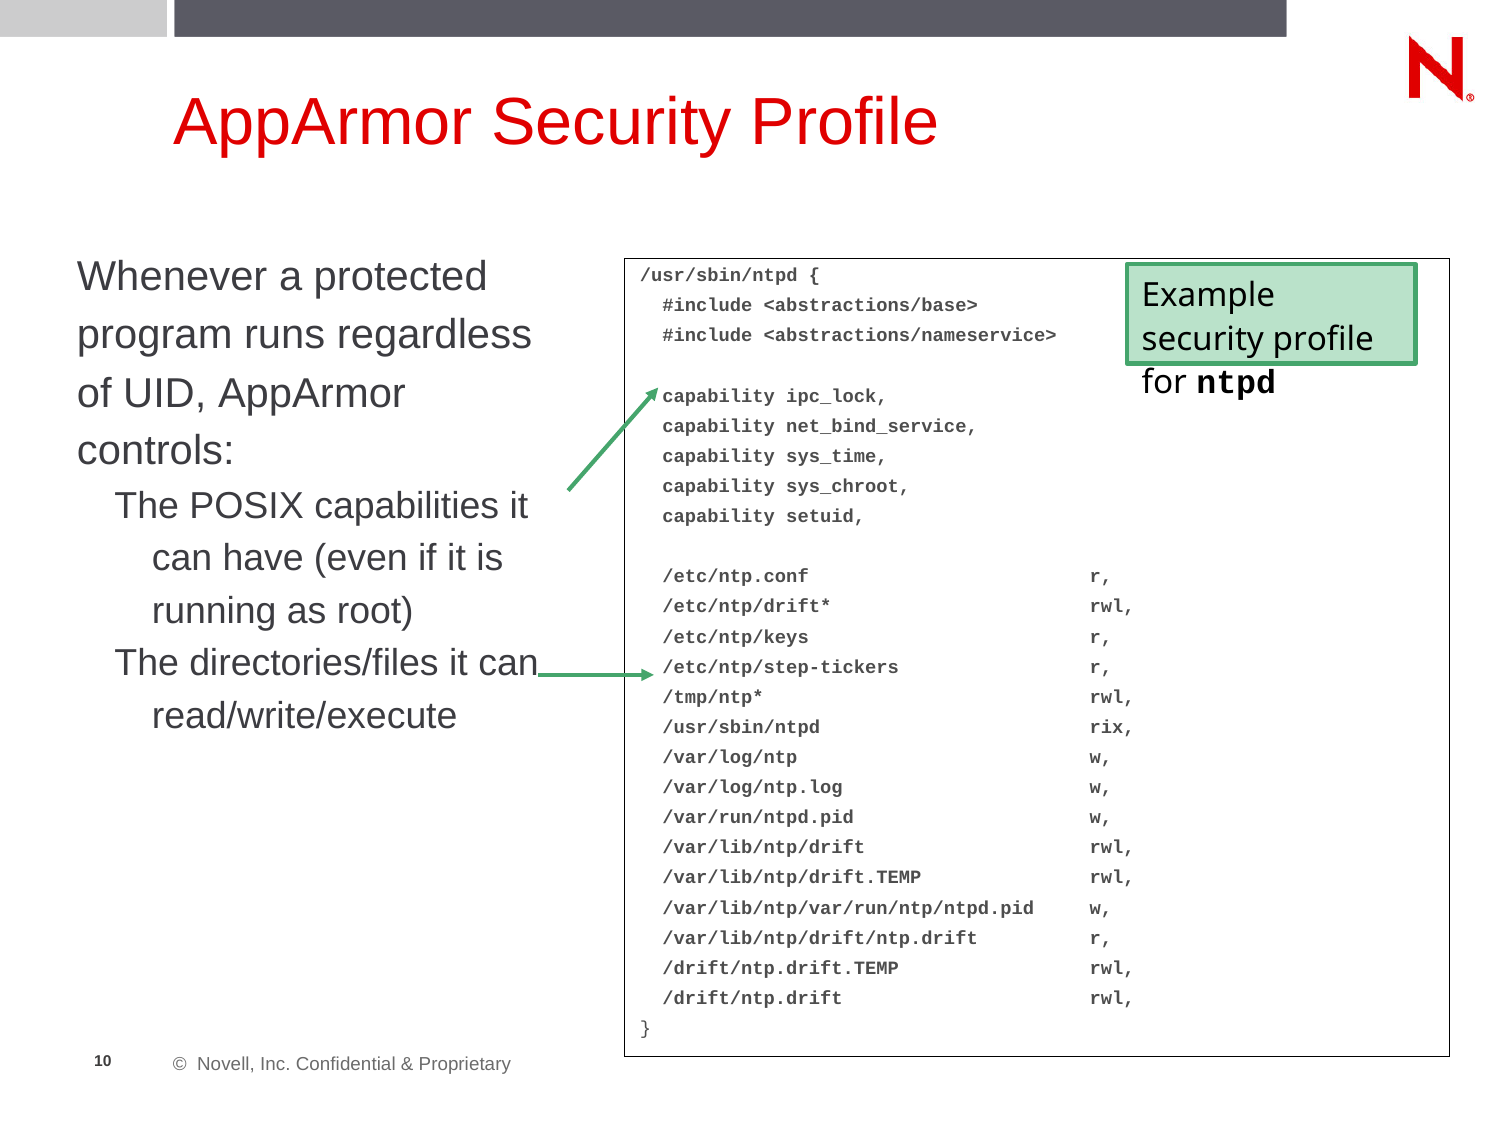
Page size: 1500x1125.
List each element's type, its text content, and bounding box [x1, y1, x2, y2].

title AppArmor Security Profile [173, 41, 1395, 205]
list Whenever a protected program runs regardless of UID, AppArmor controls: The POSIX capabilities it can have (even if it is running as root) The directories/files it can read/write/execute [76, 241, 549, 973]
list /usr/sbin/ntpd { #include <abstractions/base> #include <abstractions/nameservice> capability ipc_lock, capability net_bind_service, capability sys_time, capability sys_chroot, capability setuid, /etc/ntp.conf r, /etc/ntp/drift* rwl, /etc/ntp/keys r, /etc/ntp/step-tickers r, /tmp/ntp* rwl, /usr/sbin/ntpd rix, /var/log/ntp w, /var/log/ntp.log w, /var/run/ntpd.pid w, /var/lib/ntp/drift rwl, /var/lib/ntp/drift.TEMP rwl, /var/lib/ntp/var/run/ntp/ntpd.pid w, /var/lib/ntp/drift/ntp.drift r, /drift/ntp.drift.TEMP rwl, /drift/ntp.drift rwl, } [624, 258, 1450, 1057]
text_box Example security profile for ntpd [1126, 264, 1416, 373]
picture [1404, 32, 1477, 105]
